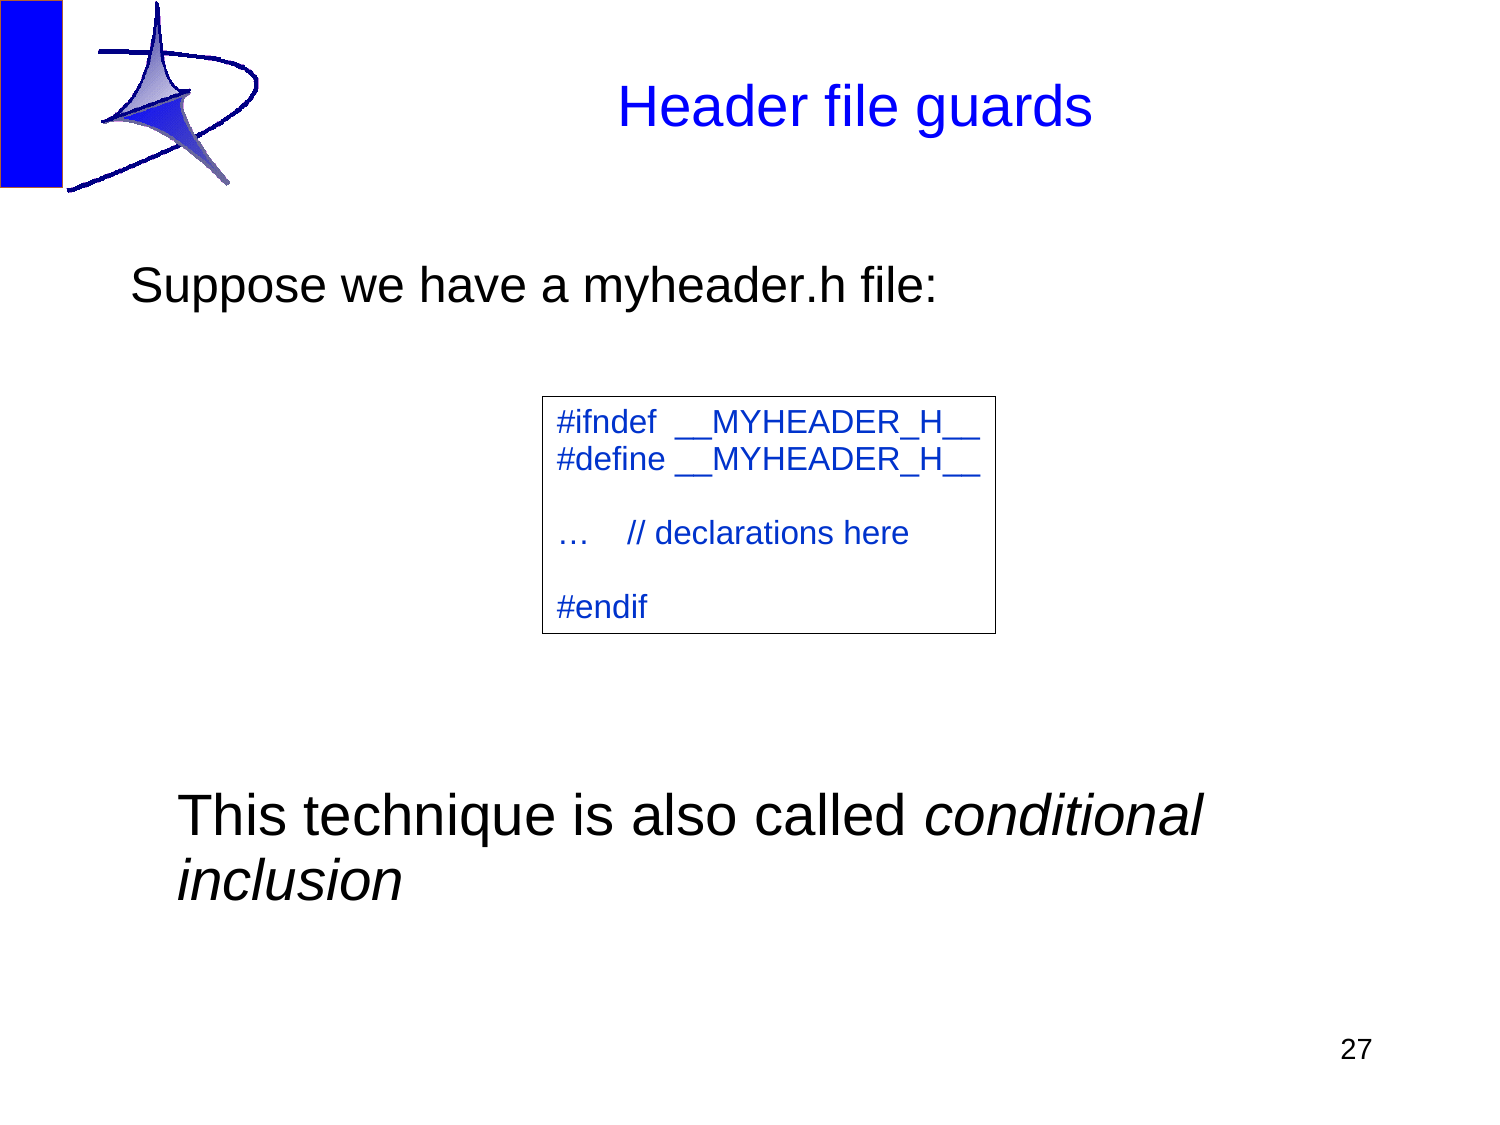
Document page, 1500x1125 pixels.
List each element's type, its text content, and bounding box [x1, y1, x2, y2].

text_box #ifndef __MYHEADER_H__ #define __MYHEADER_H__ … // declarations here #endif [542, 396, 996, 634]
text_box This technique is also called conditional inclusion [162, 774, 1438, 900]
list Suppose we have a myheader.h file: [112, 249, 1450, 389]
title Header file guards [262, 24, 1450, 188]
picture [62, 0, 263, 197]
